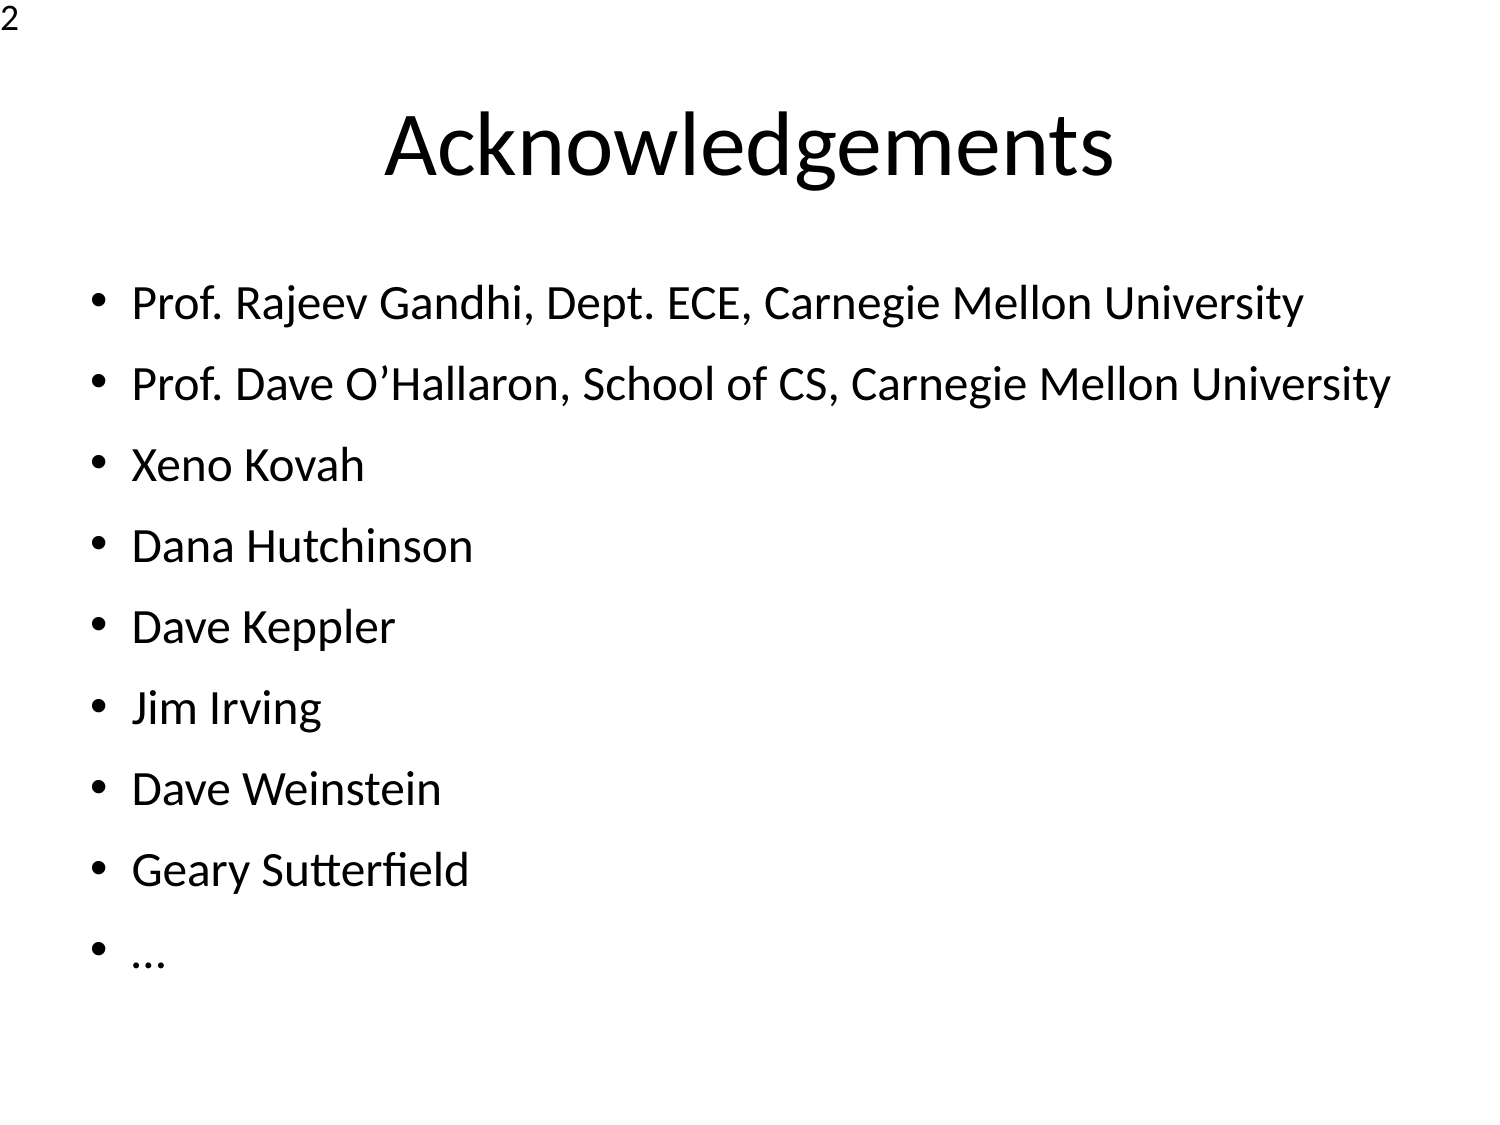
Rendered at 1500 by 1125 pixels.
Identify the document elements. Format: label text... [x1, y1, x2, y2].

title Acknowledgements [75, 45, 1425, 233]
list Prof. Rajeev Gandhi, Dept. ECE, Carnegie Mellon University Prof. Dave O’Hallaron, School of CS, Carnegie Mellon University Xeno Kovah Dana Hutchinson Dave Keppler Jim Irving Dave Weinstein Geary Sutterfield … [75, 262, 1425, 1005]
